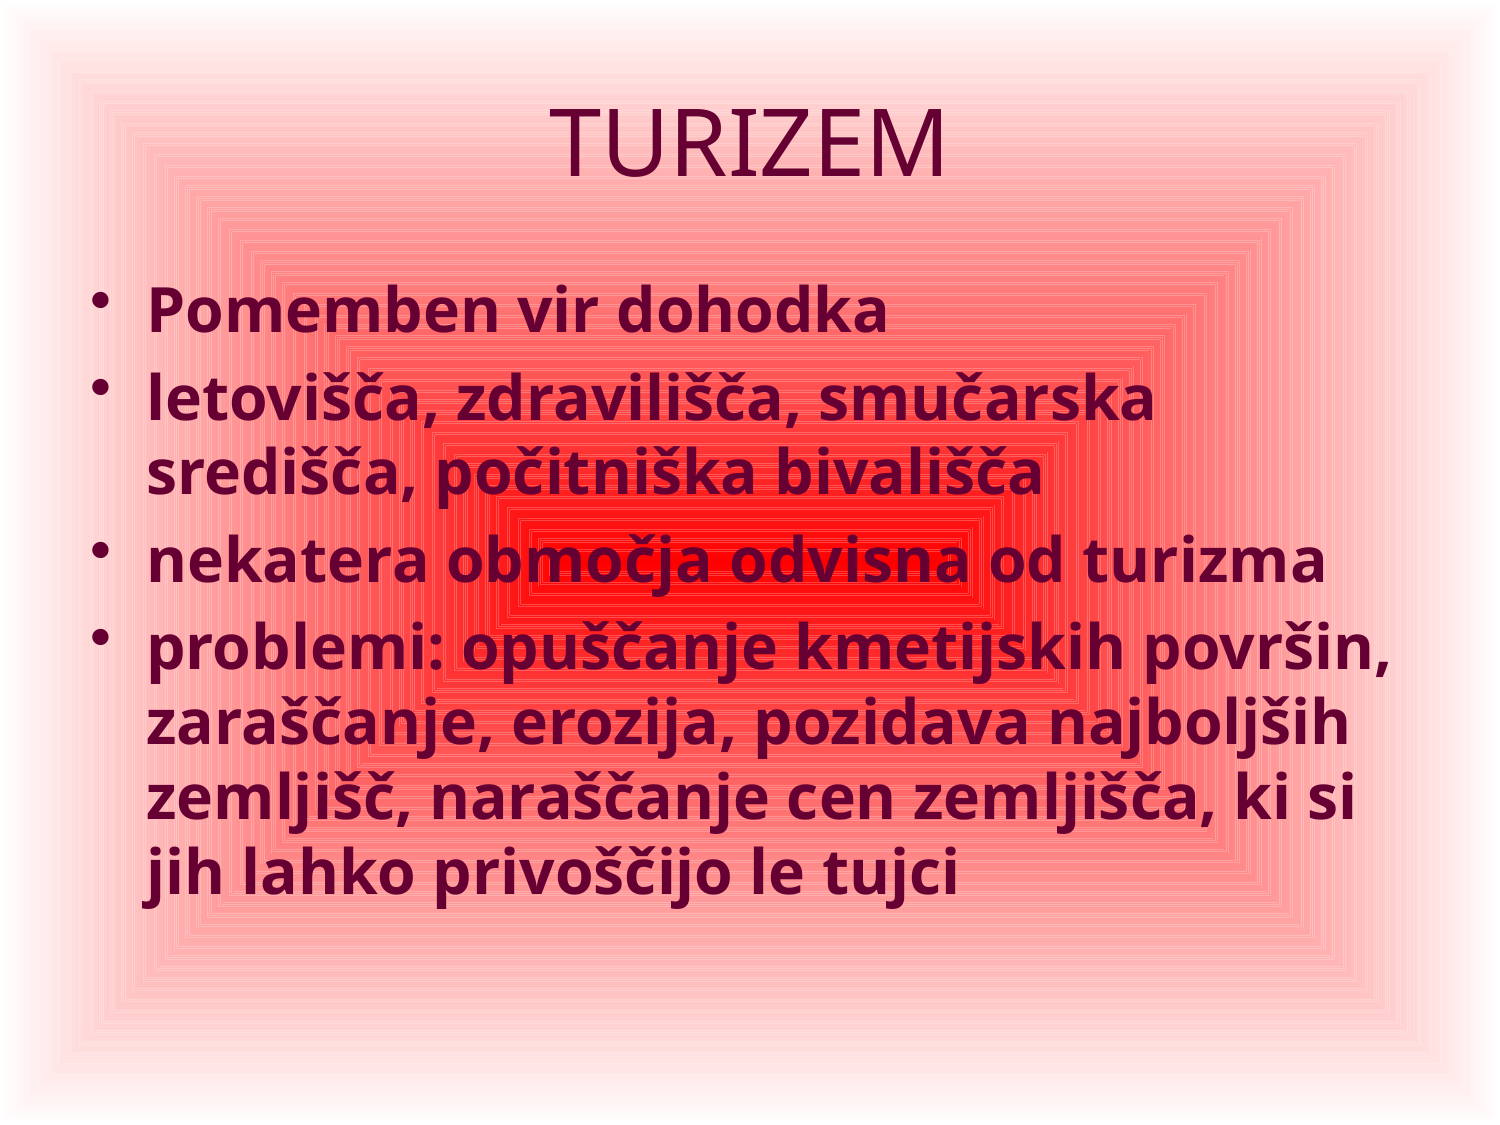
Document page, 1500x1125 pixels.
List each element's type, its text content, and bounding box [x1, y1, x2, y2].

title TURIZEM [75, 45, 1425, 233]
list Pomemben vir dohodka letovišča, zdravilišča, smučarska središča, počitniška bivališča nekatera območja odvisna od turizma problemi: opuščanje kmetijskih površin, zaraščanje, erozija, pozidava najboljših zemljišč, naraščanje cen zemljišča, ki si jih lahko privoščijo le tujci [75, 262, 1425, 1005]
